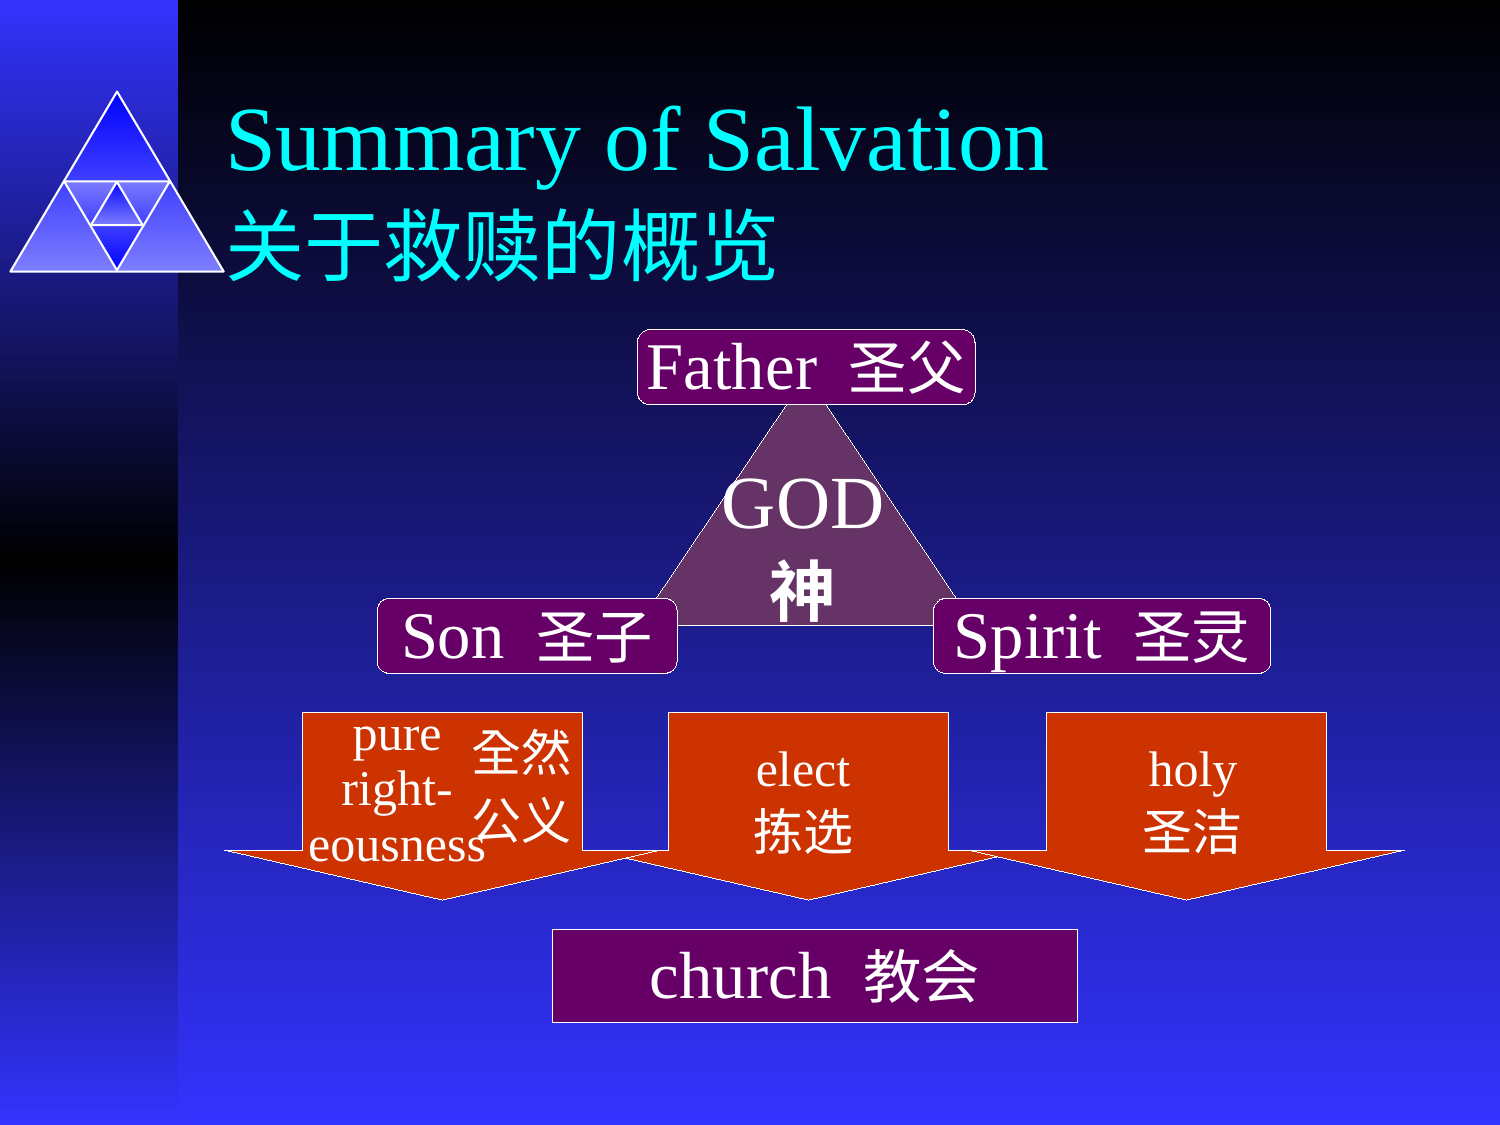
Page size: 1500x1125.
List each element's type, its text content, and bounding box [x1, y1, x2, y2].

text_box Father 圣父 [637, 329, 976, 405]
text_box [368, 883, 399, 891]
text_box GOD 神 [690, 454, 916, 634]
text_box [644, 712, 1405, 901]
text_box church 教会 [552, 929, 1078, 1023]
text_box elect 拣选 [659, 734, 948, 865]
text_box [753, 405, 860, 454]
title Summary of Salvation 关于救赎的概览 [225, 95, 1463, 292]
text_box Spirit 圣灵 [933, 598, 1271, 674]
text_box Son 圣子 [377, 598, 678, 674]
text_box [224, 850, 275, 862]
text_box [916, 538, 957, 626]
text_box [656, 547, 690, 626]
text_box [420, 895, 465, 901]
text_box pure right-eousness [275, 698, 520, 883]
text_box 全然 公义 [399, 710, 644, 895]
text_box holy 圣洁 [1048, 734, 1338, 865]
